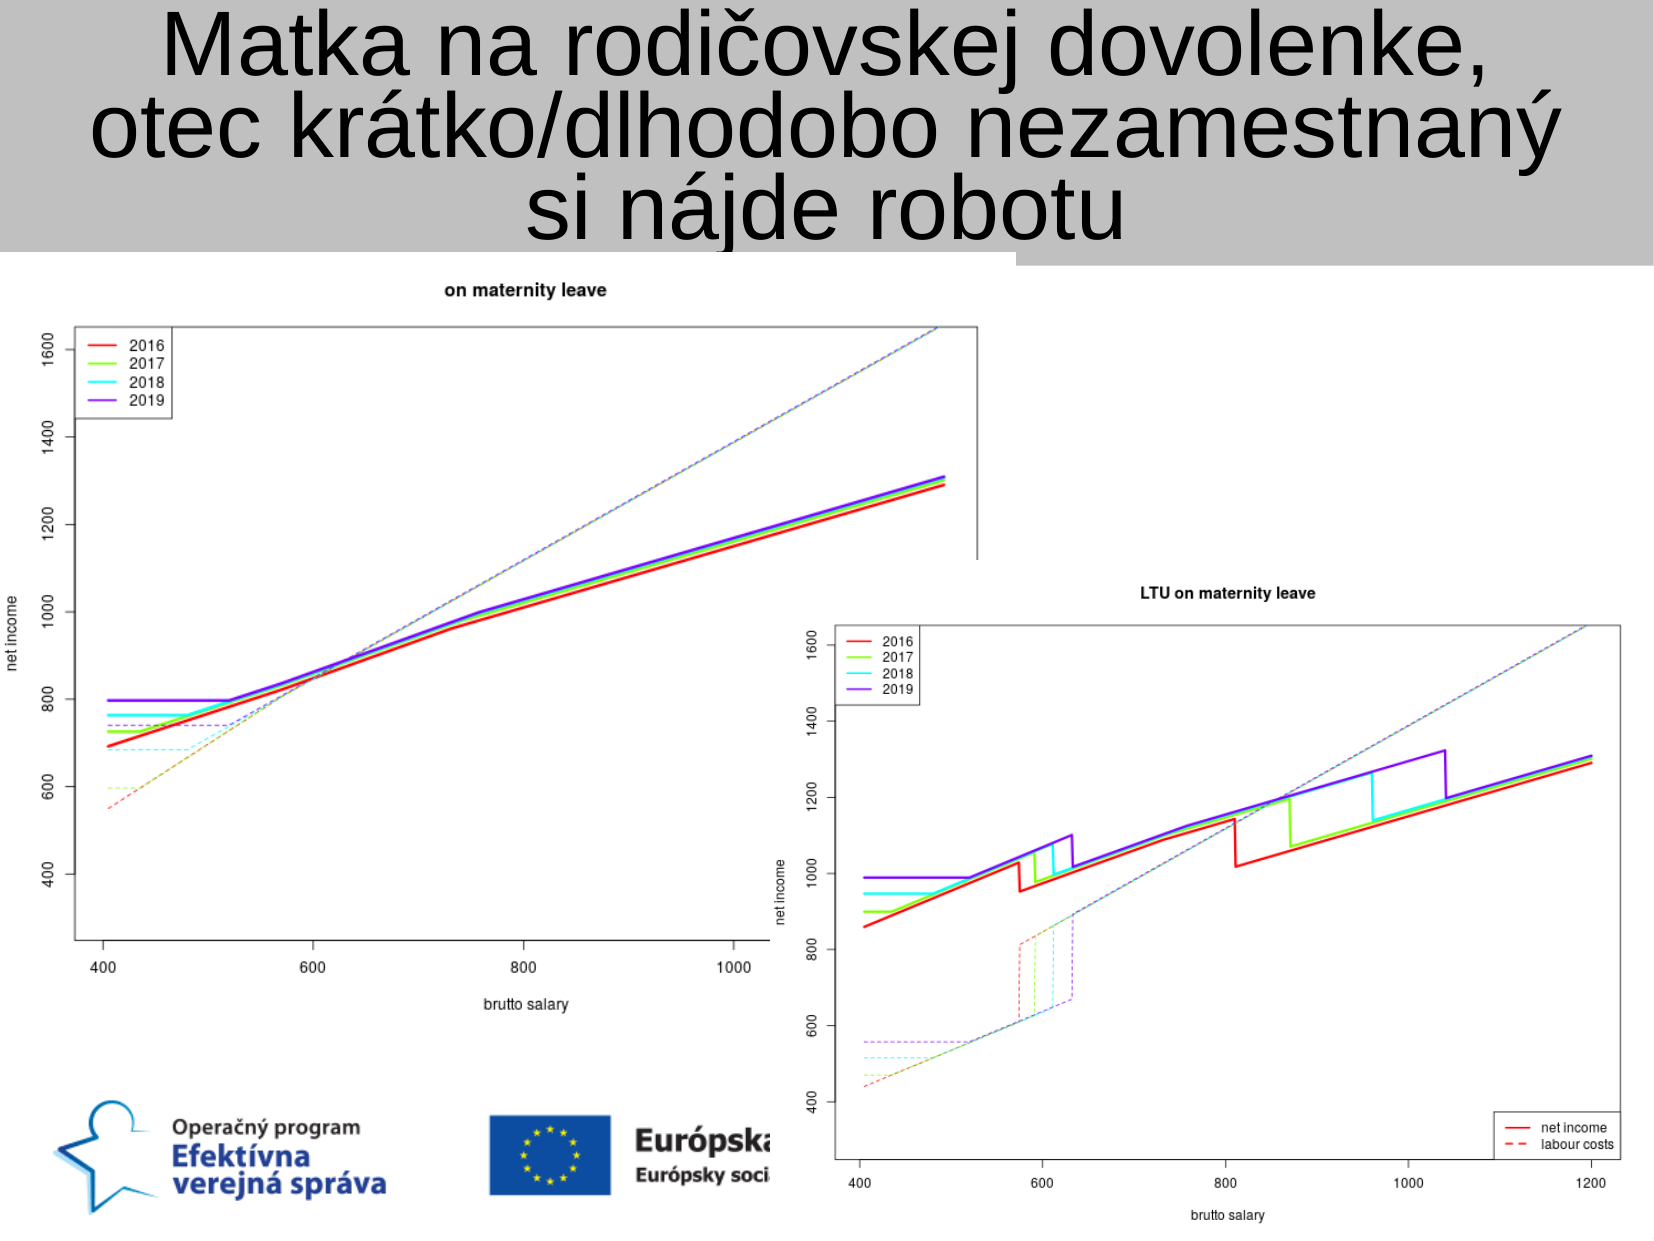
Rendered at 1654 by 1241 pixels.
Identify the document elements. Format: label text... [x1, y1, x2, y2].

picture [0, 252, 1654, 1241]
title Matka na rodičovskej dovolenke, otec krátko/dlhodobo nezamestnaný si nájde robotu [88, 10, 1565, 257]
